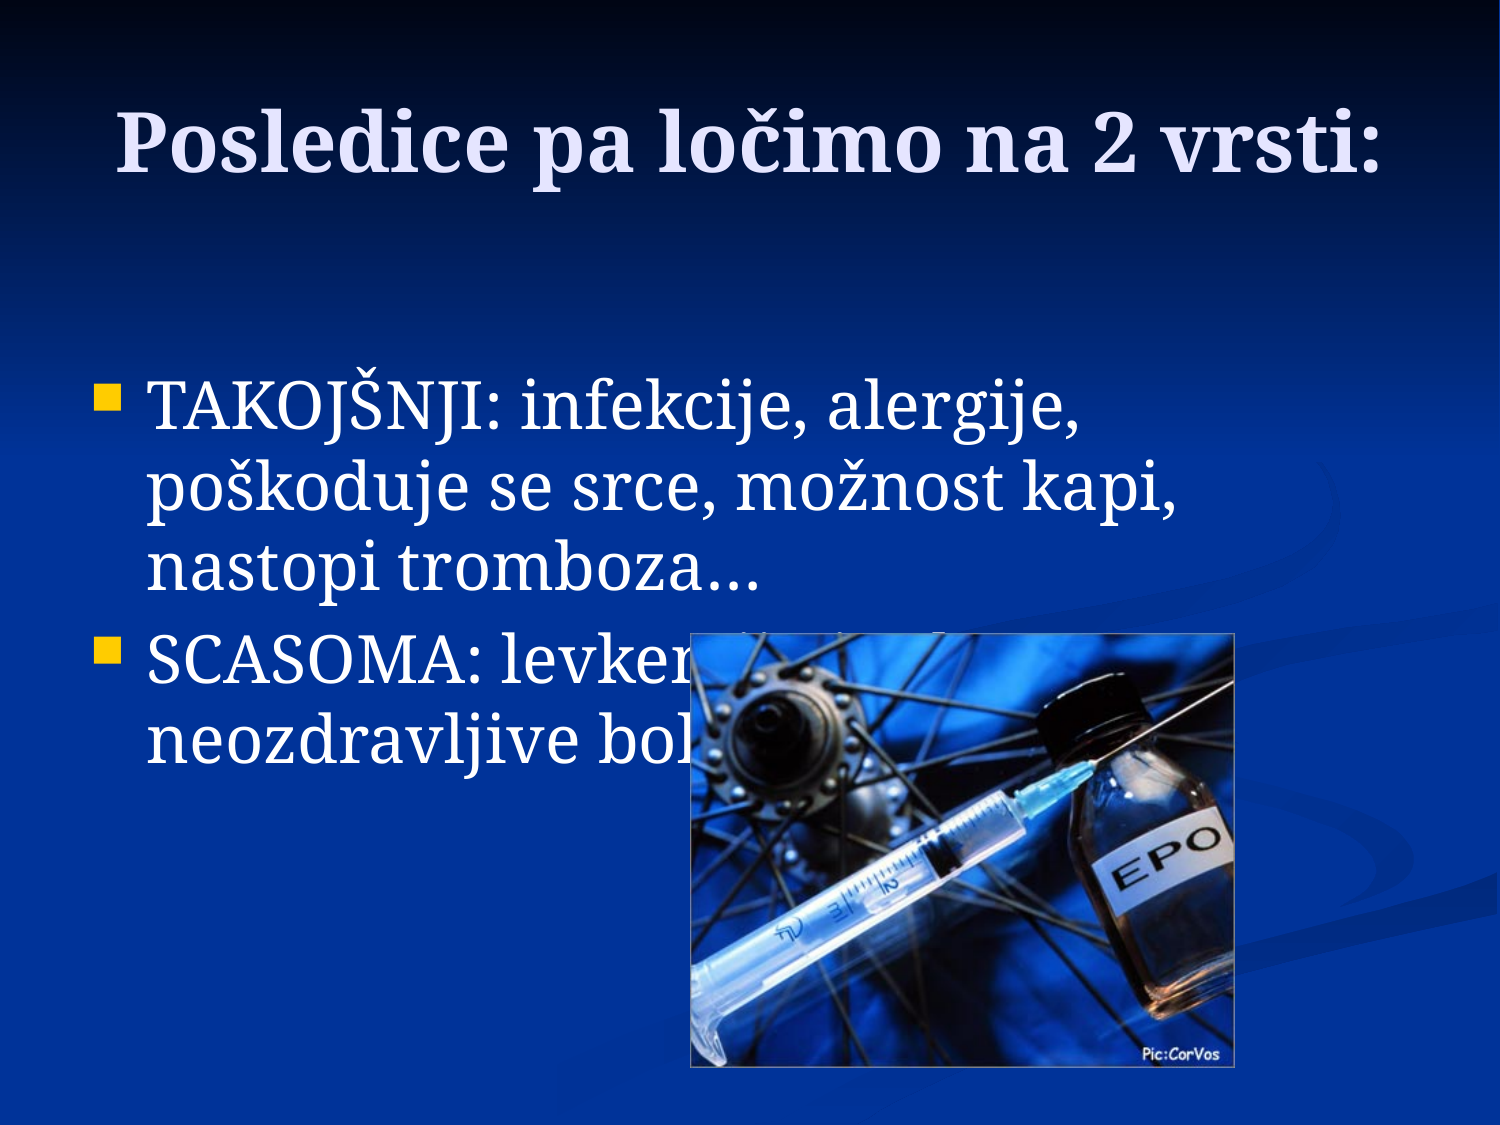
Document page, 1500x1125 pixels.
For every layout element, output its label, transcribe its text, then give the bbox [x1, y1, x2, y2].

title Posledice pa ločimo na 2 vrsti: [75, 45, 1425, 233]
picture [690, 633, 1235, 1068]
list TAKOJŠNJI: infekcije, alergije, poškoduje se srce, možnost kapi, nastopi tromboza… SCASOMA: levkemija in druge neozdravljive bolezni [75, 262, 1425, 1005]
